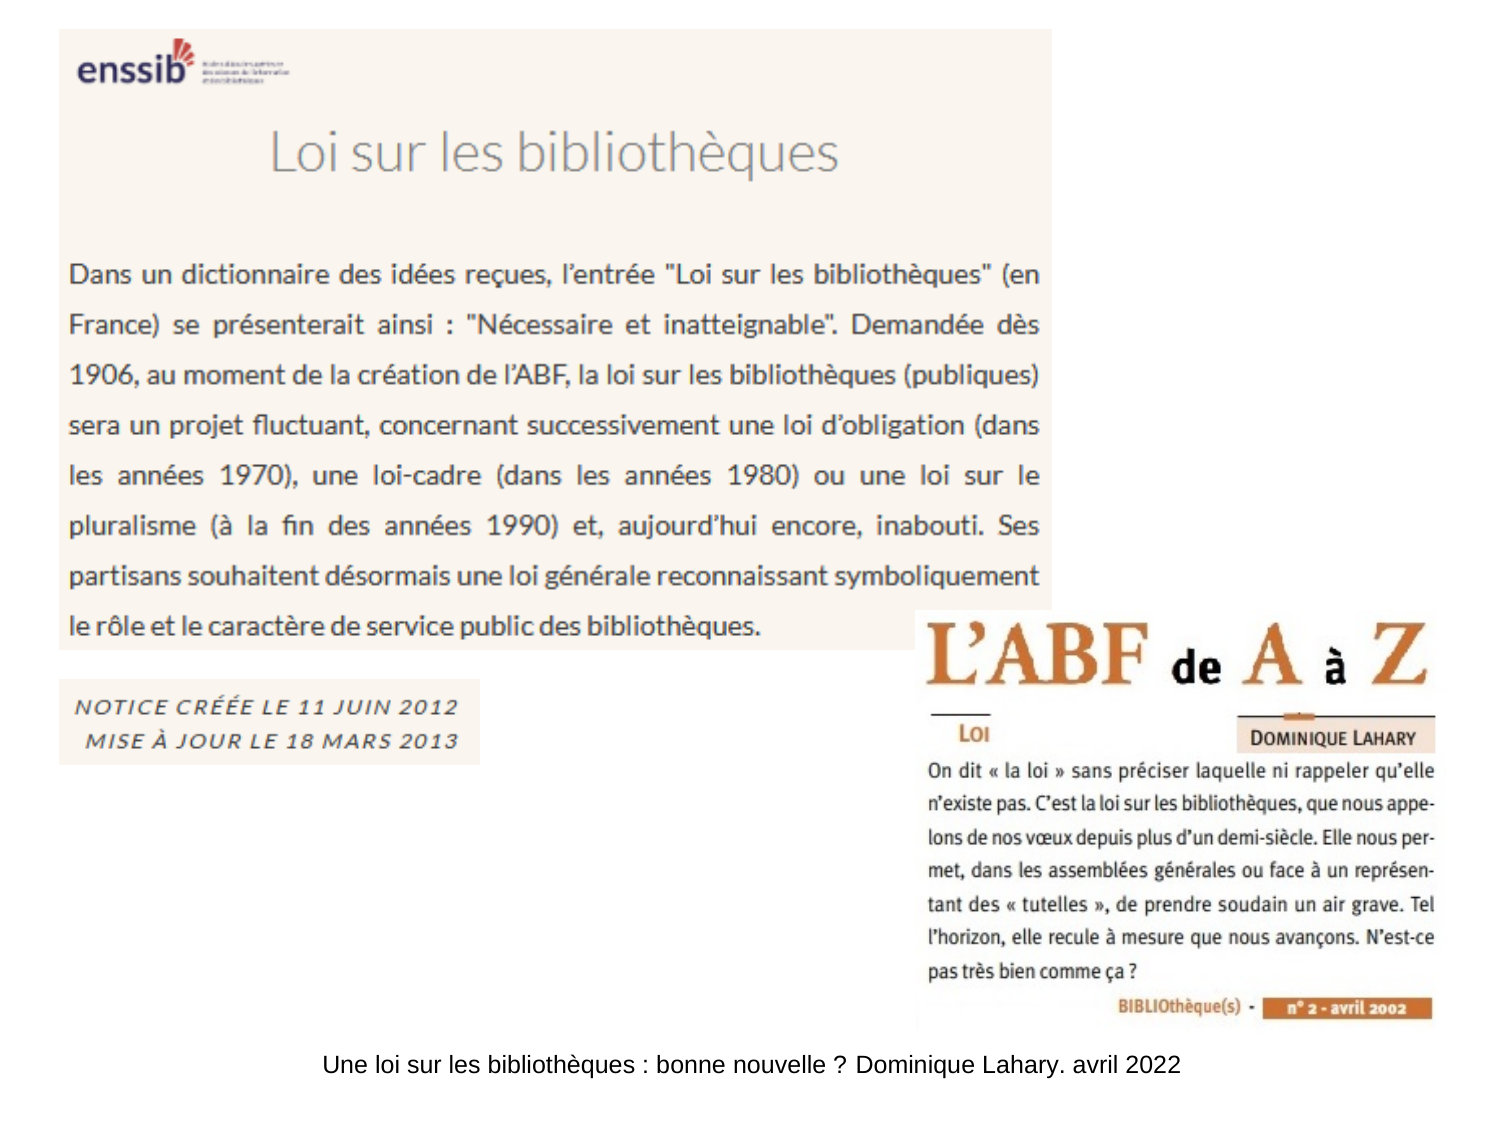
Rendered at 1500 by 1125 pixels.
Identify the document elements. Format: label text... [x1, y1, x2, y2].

picture [59, 29, 1447, 1034]
picture [59, 679, 480, 765]
text_box Une loi sur les bibliothèques : bonne nouvelle ? Dominique Lahary. avril 2022 [52, 1041, 1453, 1117]
